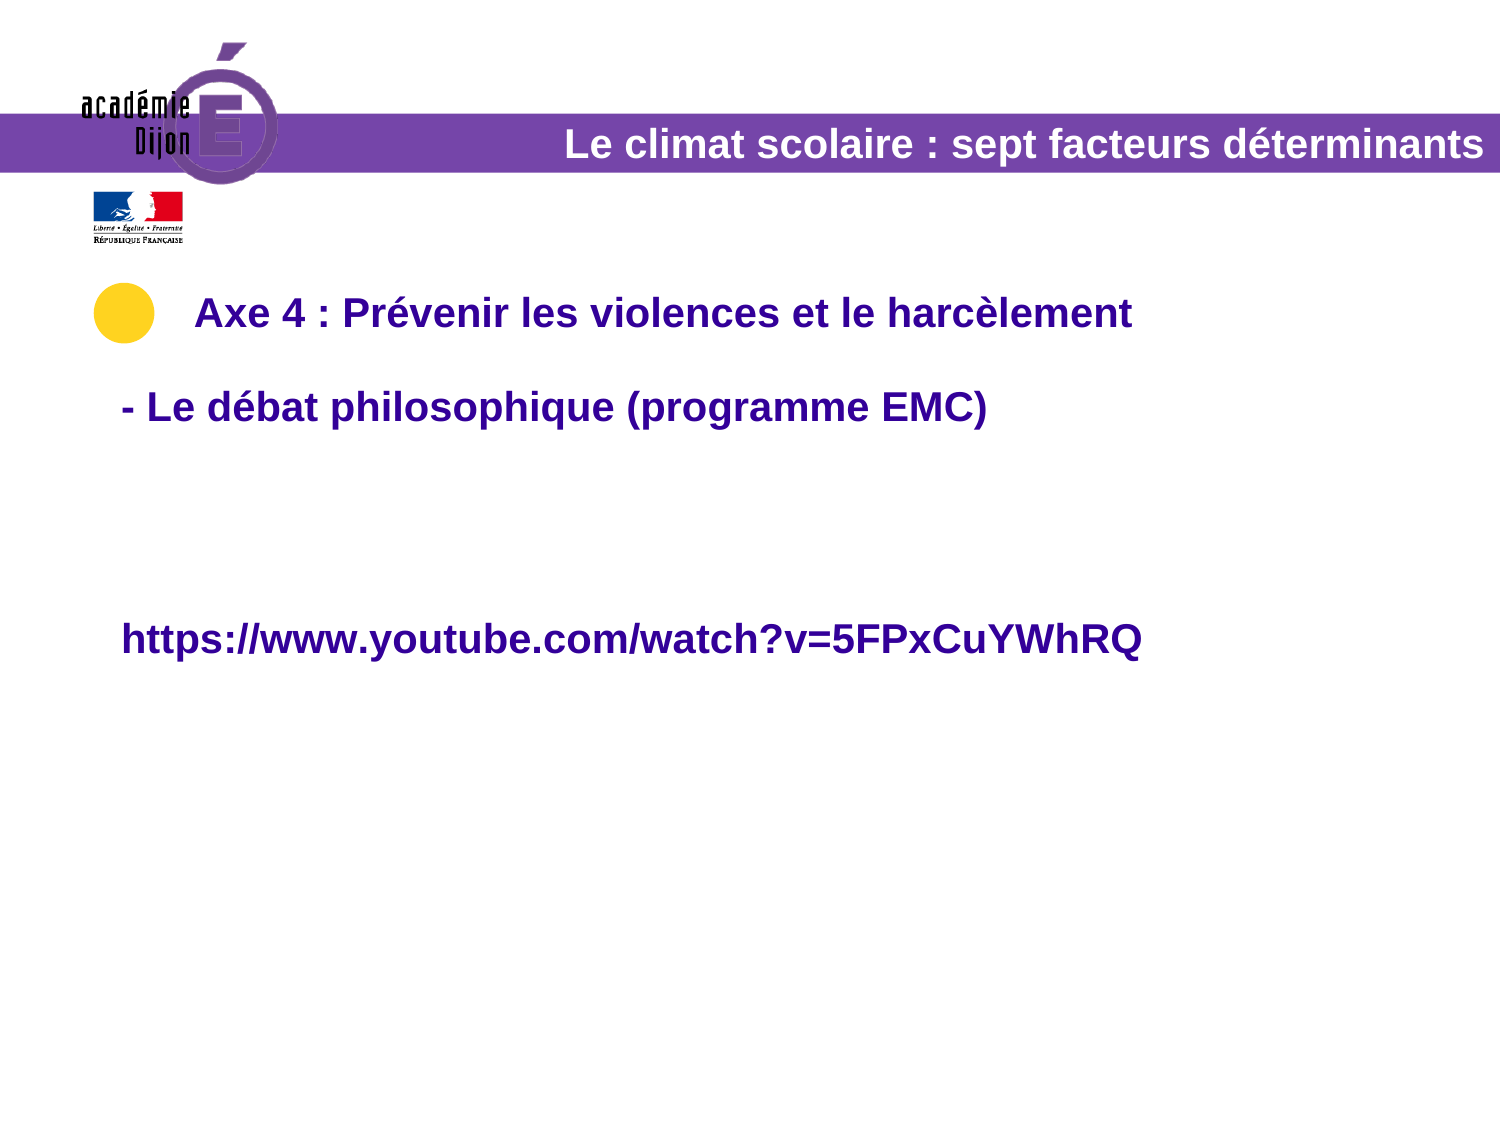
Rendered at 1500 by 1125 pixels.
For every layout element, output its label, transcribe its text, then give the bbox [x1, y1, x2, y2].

picture [82, 42, 278, 244]
text_box Axe 4 : Prévenir les violences et le harcèlement - Le débat philosophique (programme EMC) https://www.youtube.com/watch?v=5FPxCuYWhRQ [106, 283, 1442, 1096]
text_box [94, 283, 154, 343]
text_box Le climat scolaire : sept facteurs déterminants [118, 113, 1500, 225]
